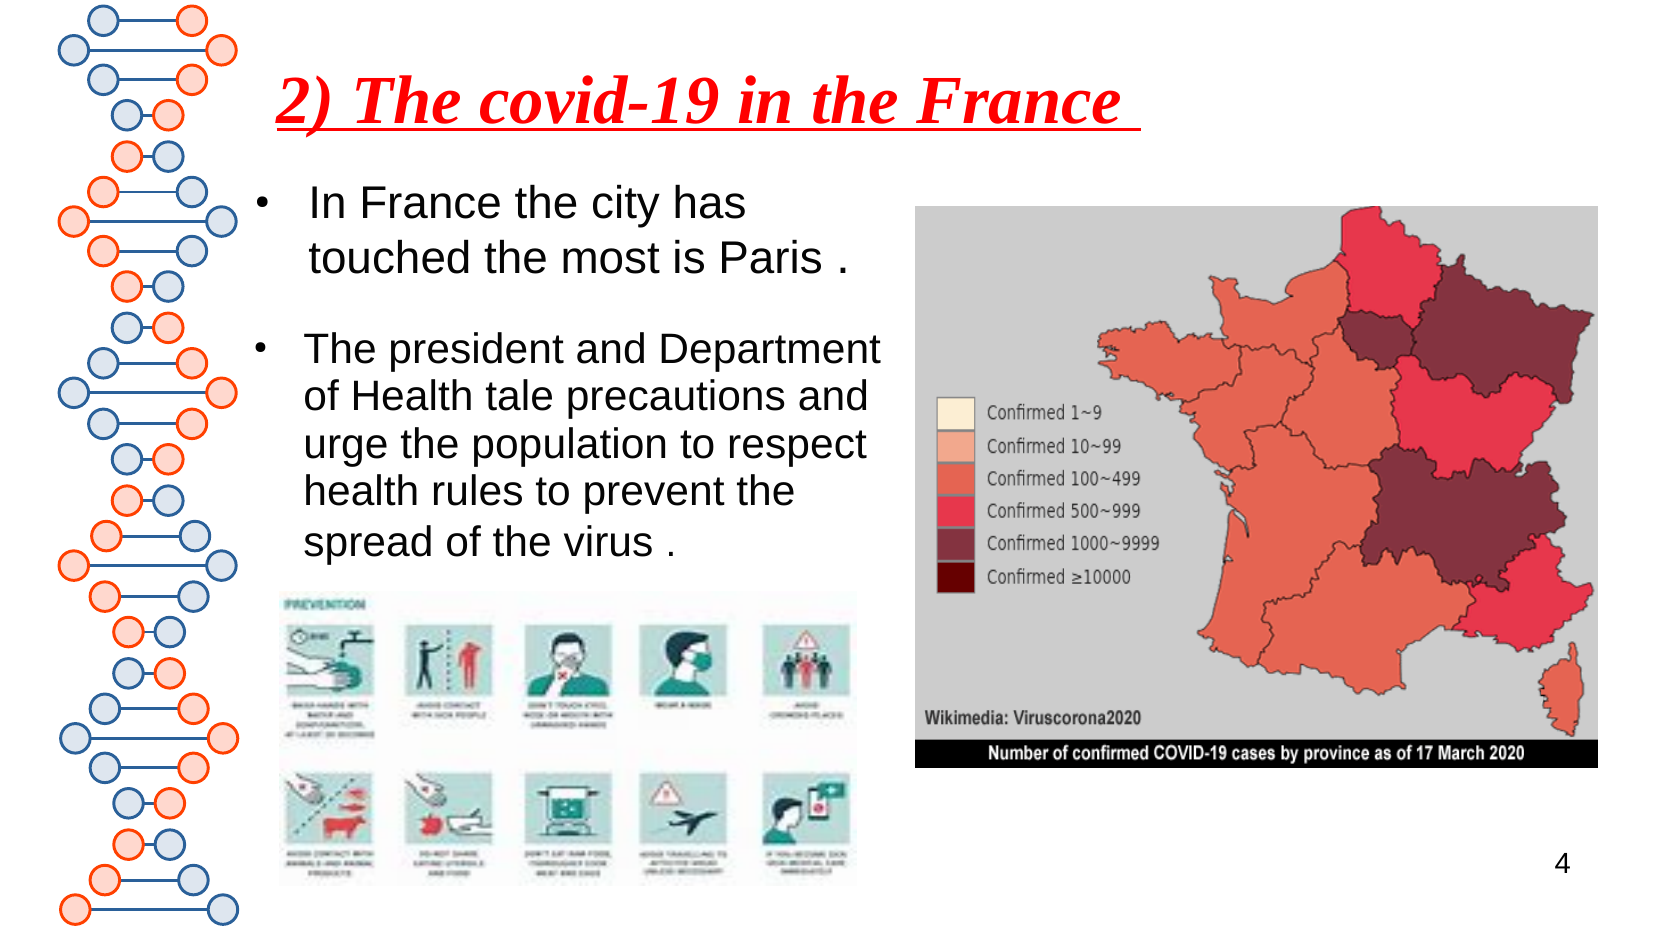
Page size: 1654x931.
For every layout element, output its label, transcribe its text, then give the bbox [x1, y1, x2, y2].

list In France the city has touched the most is Paris . [237, 177, 886, 324]
list The president and Department of Health tale precautions and urge the population to respect health rules to prevent the spread of the virus . [237, 324, 886, 583]
picture [915, 206, 1598, 768]
title 2) The covid-19 in the France [206, 23, 1211, 178]
picture [279, 591, 857, 886]
